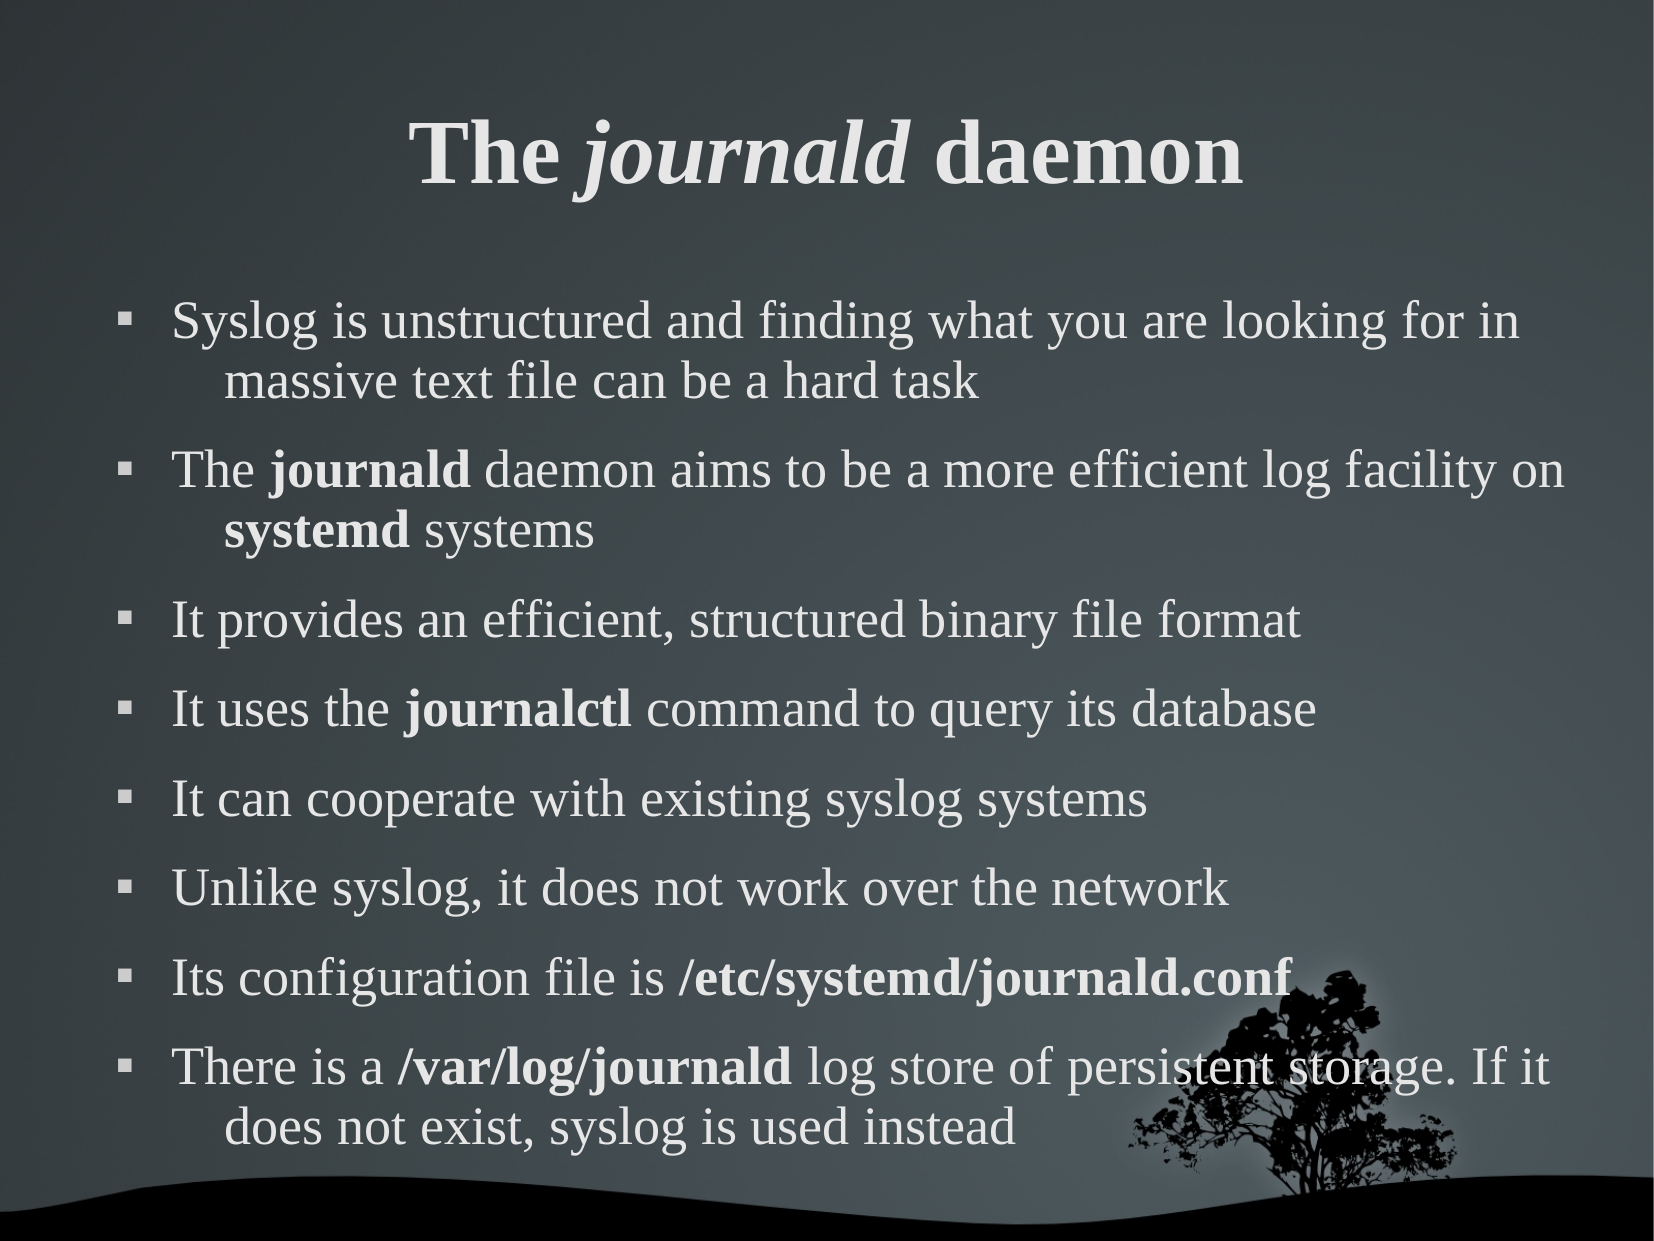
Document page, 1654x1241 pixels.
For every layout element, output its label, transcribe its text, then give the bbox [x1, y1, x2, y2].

title The journald daemon [82, 49, 1571, 257]
picture [0, 0, 1654, 1241]
list Syslog is unstructured and finding what you are looking for in massive text file can be a hard task The journald daemon aims to be a more efficient log facility on systemd systems It provides an efficient, structured binary file format It uses the journalctl command to query its database It can cooperate with existing syslog systems Unlike syslog, it does not work over the network Its configuration file is /etc/systemd/journald.conf There is a /var/log/journald log store of persistent storage. If it does not exist, syslog is used instead [82, 290, 1571, 1157]
